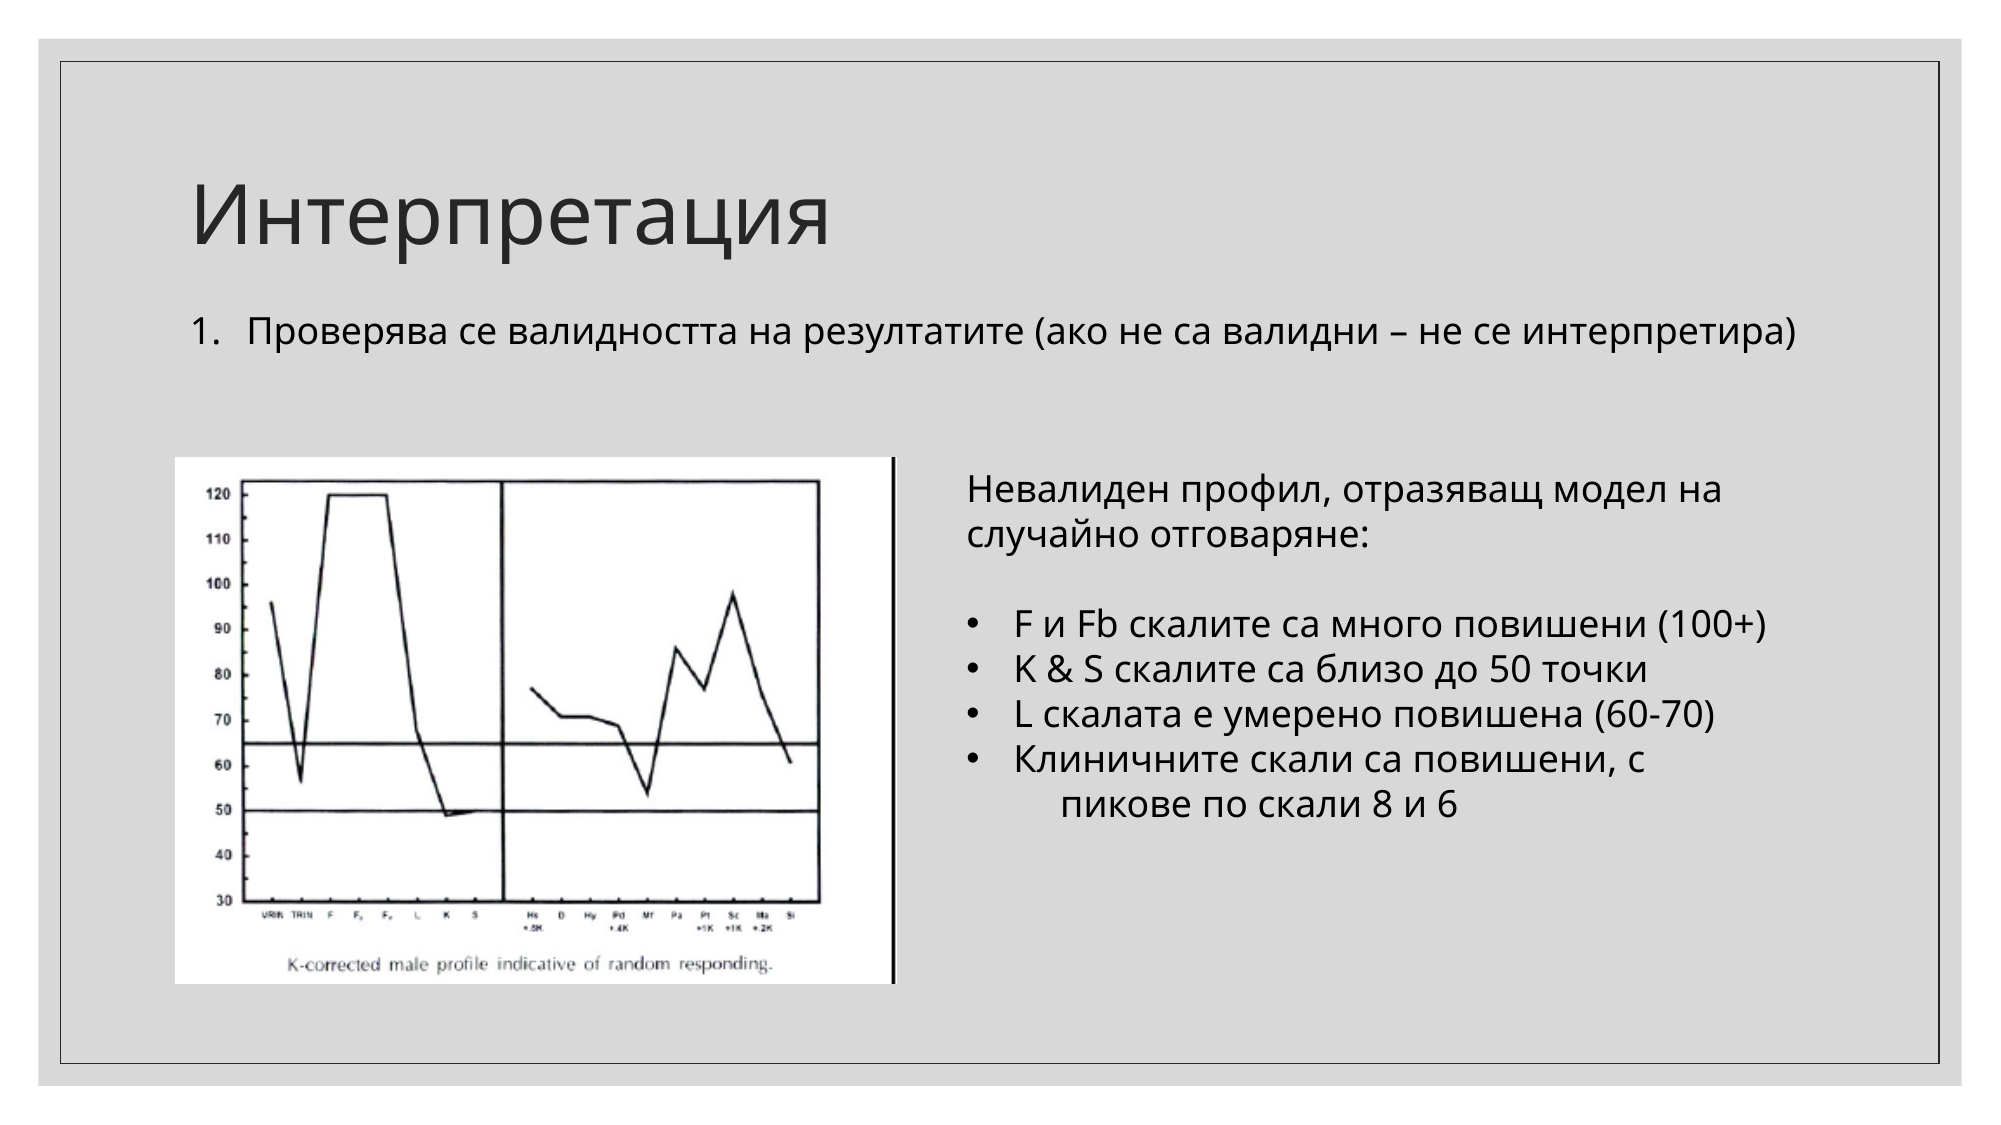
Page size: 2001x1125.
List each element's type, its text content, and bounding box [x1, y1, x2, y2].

picture [174, 457, 898, 984]
title Интерпретация [174, 105, 1825, 331]
text_box Невалиден профил, отразяващ модел на случайно отговаряне: F и Fb скалите са много повишени (100+) K & S скалите са близо до 50 точки L скалата е умерено повишена (60-70) Клиничните скали са повишени, с пикове по скали 8 и 6 [951, 457, 1788, 837]
text_box Проверява се валидността на резултатите (ако не са валидни – не се интерпретира) [174, 299, 1621, 406]
